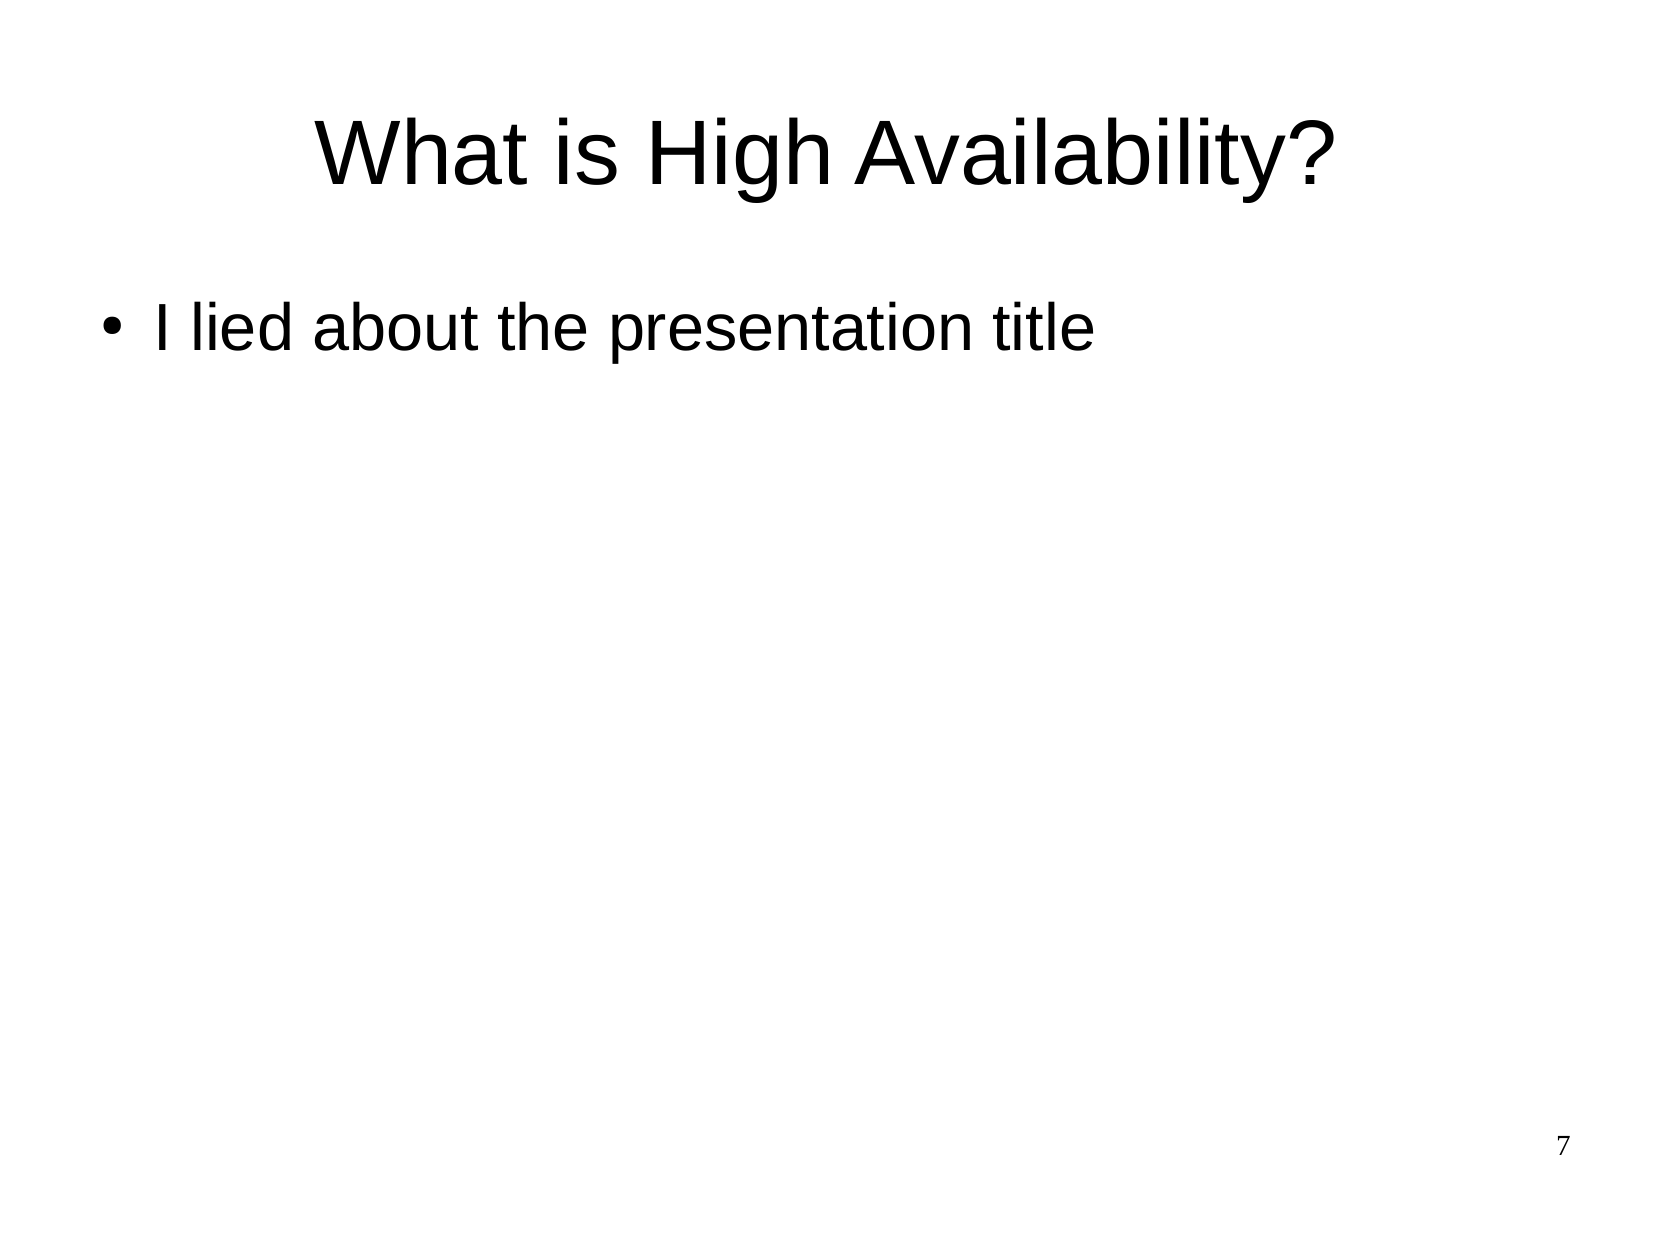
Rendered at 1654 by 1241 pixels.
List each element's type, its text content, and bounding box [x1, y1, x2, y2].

title What is High Availability? [82, 49, 1571, 257]
list I lied about the presentation title [82, 290, 1571, 1109]
